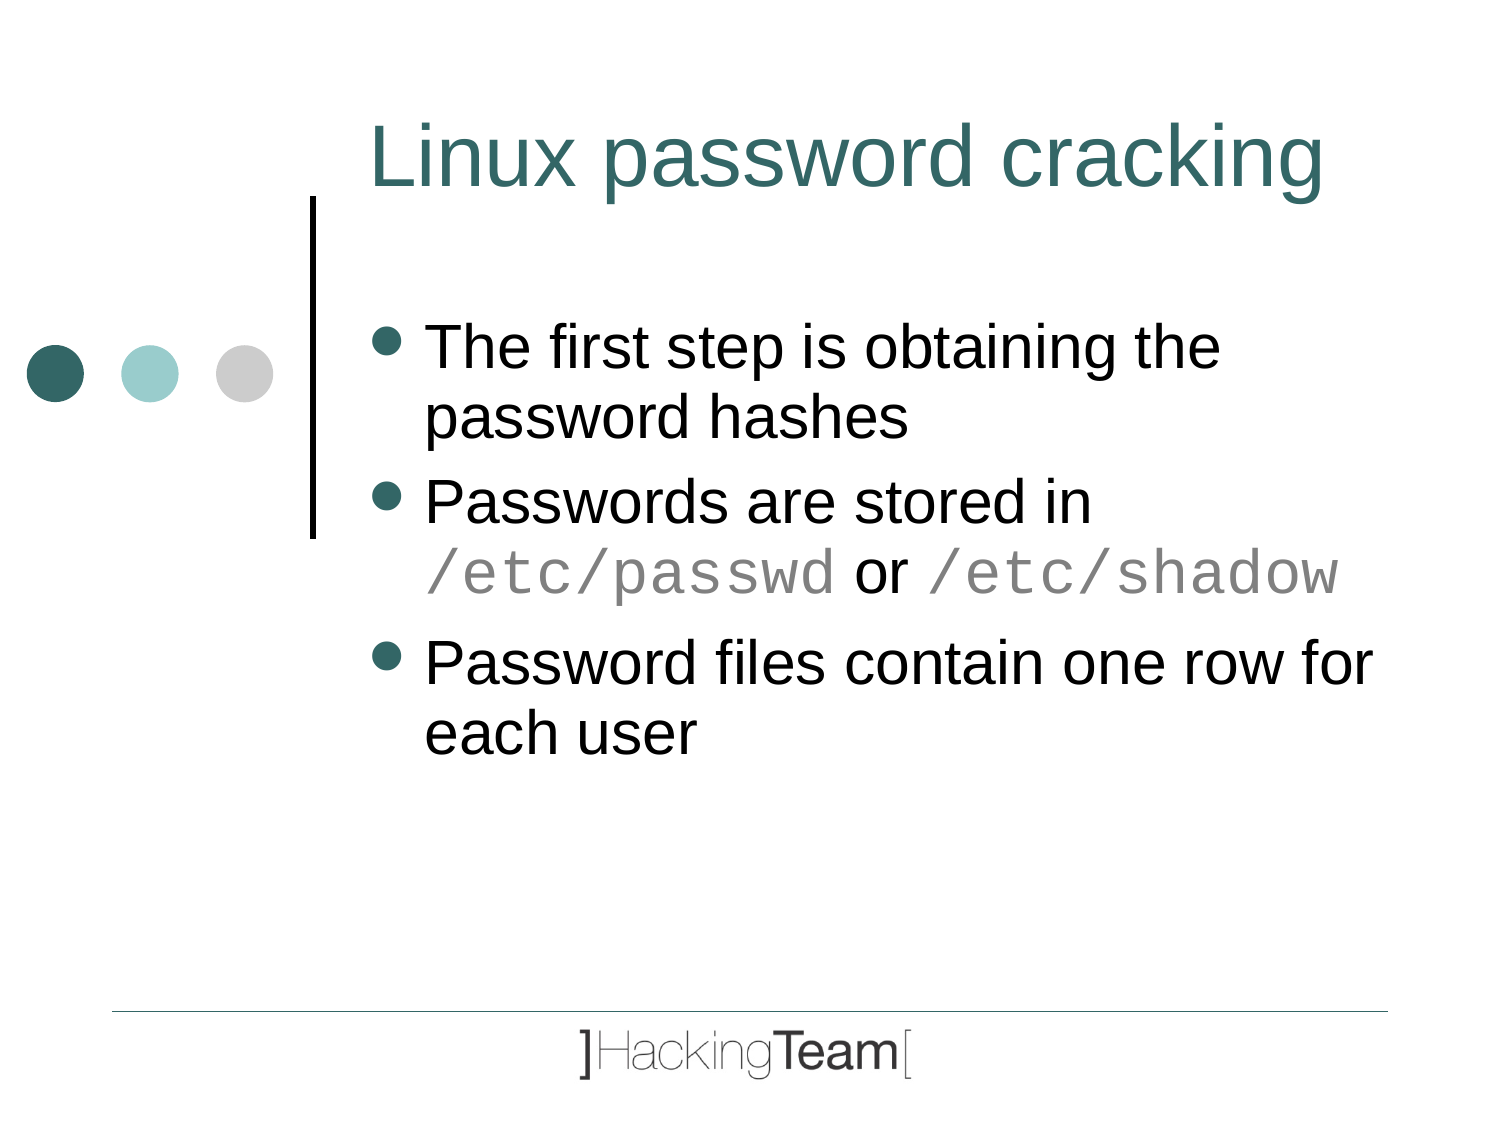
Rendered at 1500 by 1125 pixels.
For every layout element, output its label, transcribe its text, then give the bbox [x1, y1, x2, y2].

picture [574, 1041, 916, 1084]
title Linux password cracking [249, 38, 1401, 275]
list The first step is obtaining the password hashes Passwords are stored in /etc/passwd or /etc/shadow Password files contain one row for each user [249, 312, 1401, 1041]
